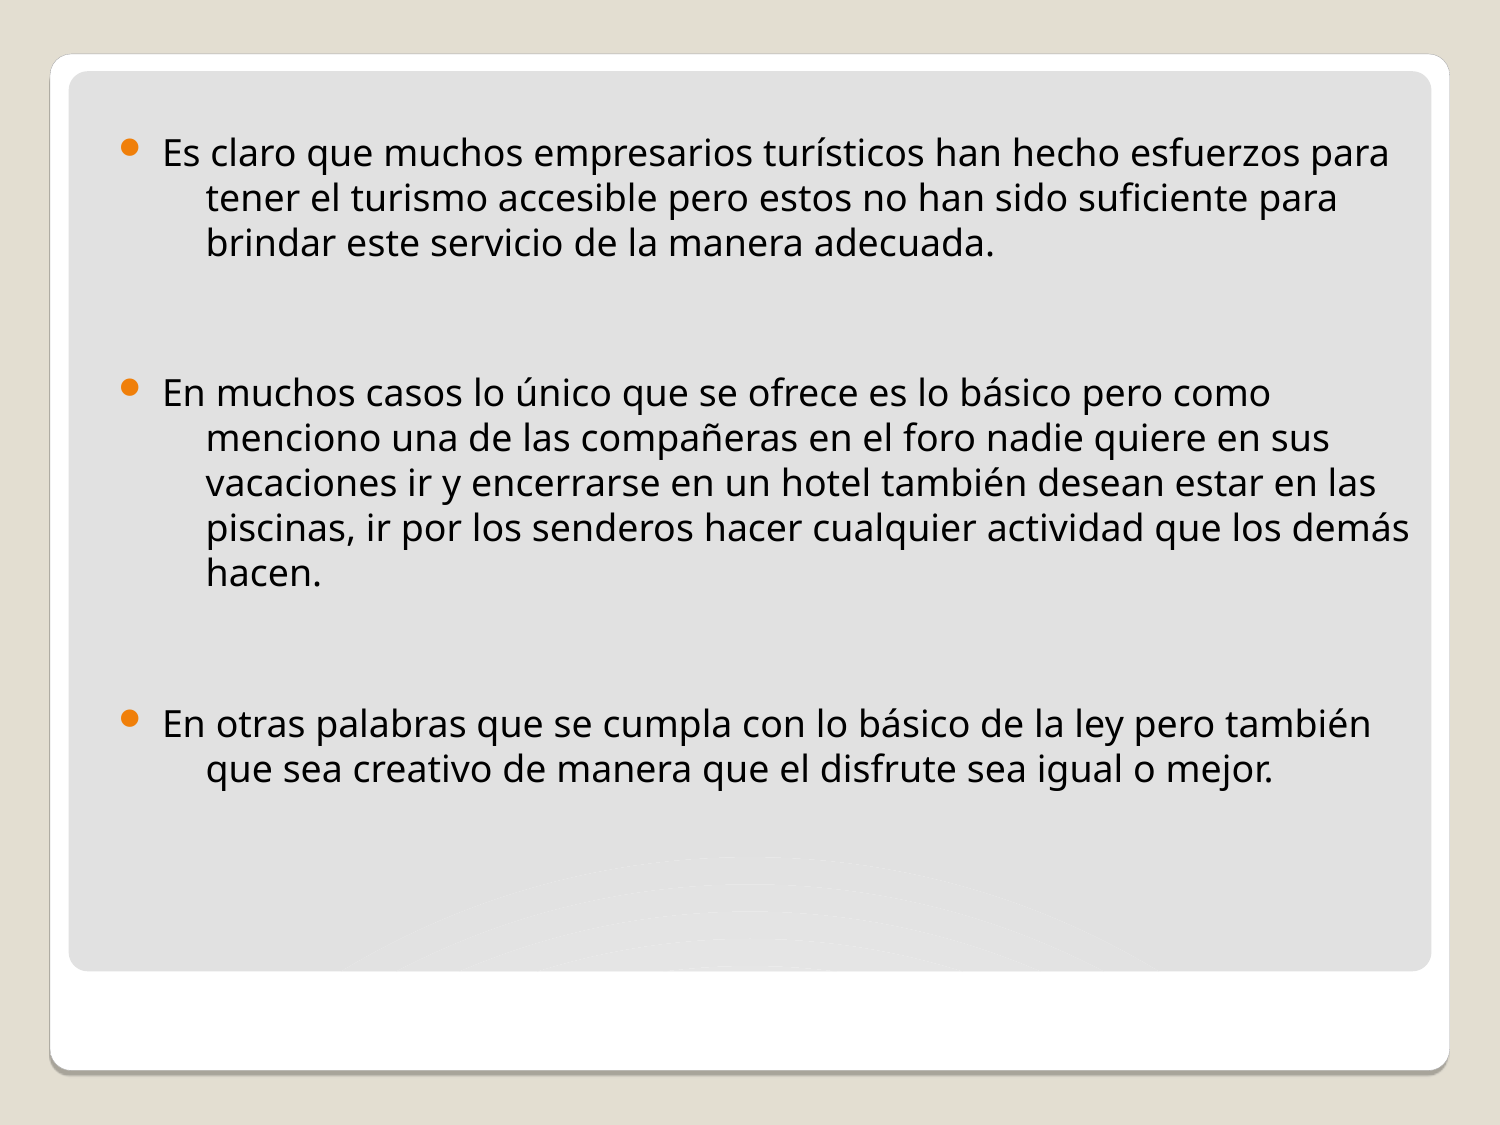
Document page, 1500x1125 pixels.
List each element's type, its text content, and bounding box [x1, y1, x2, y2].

list Es claro que muchos empresarios turísticos han hecho esfuerzos para tener el turismo accesible pero estos no han sido suficiente para brindar este servicio de la manera adecuada. En muchos casos lo único que se ofrece es lo básico pero como menciono una de las compañeras en el foro nadie quiere en sus vacaciones ir y encerrarse en un hotel también desean estar en las piscinas, ir por los senderos hacer cualquier actividad que los demás hacen. En otras palabras que se cumpla con lo básico de la ley pero también que sea creativo de manera que el disfrute sea igual o mejor. [88, 113, 1432, 956]
